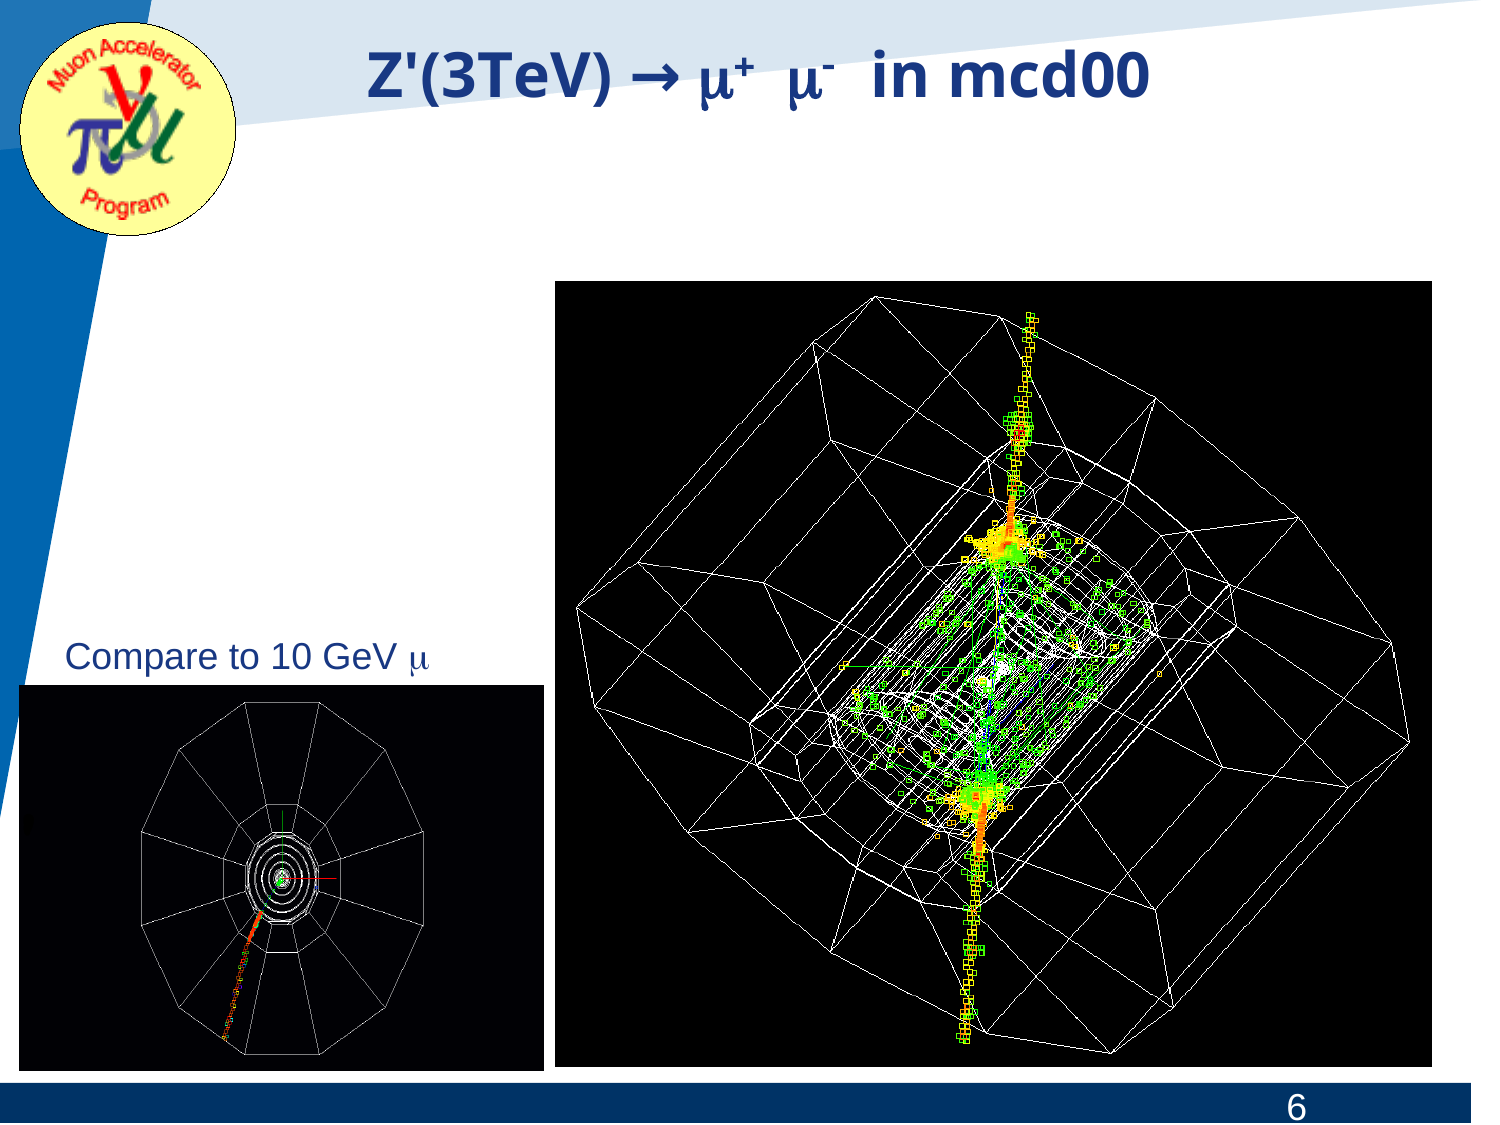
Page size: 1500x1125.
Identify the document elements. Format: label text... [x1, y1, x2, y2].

picture [47, 39, 201, 220]
picture [555, 281, 1432, 1067]
title Z'(3TeV) → m+ m- in mcd00 [167, 0, 1335, 156]
text_box Compare to 10 GeV m [49, 631, 445, 686]
picture [19, 685, 544, 1071]
